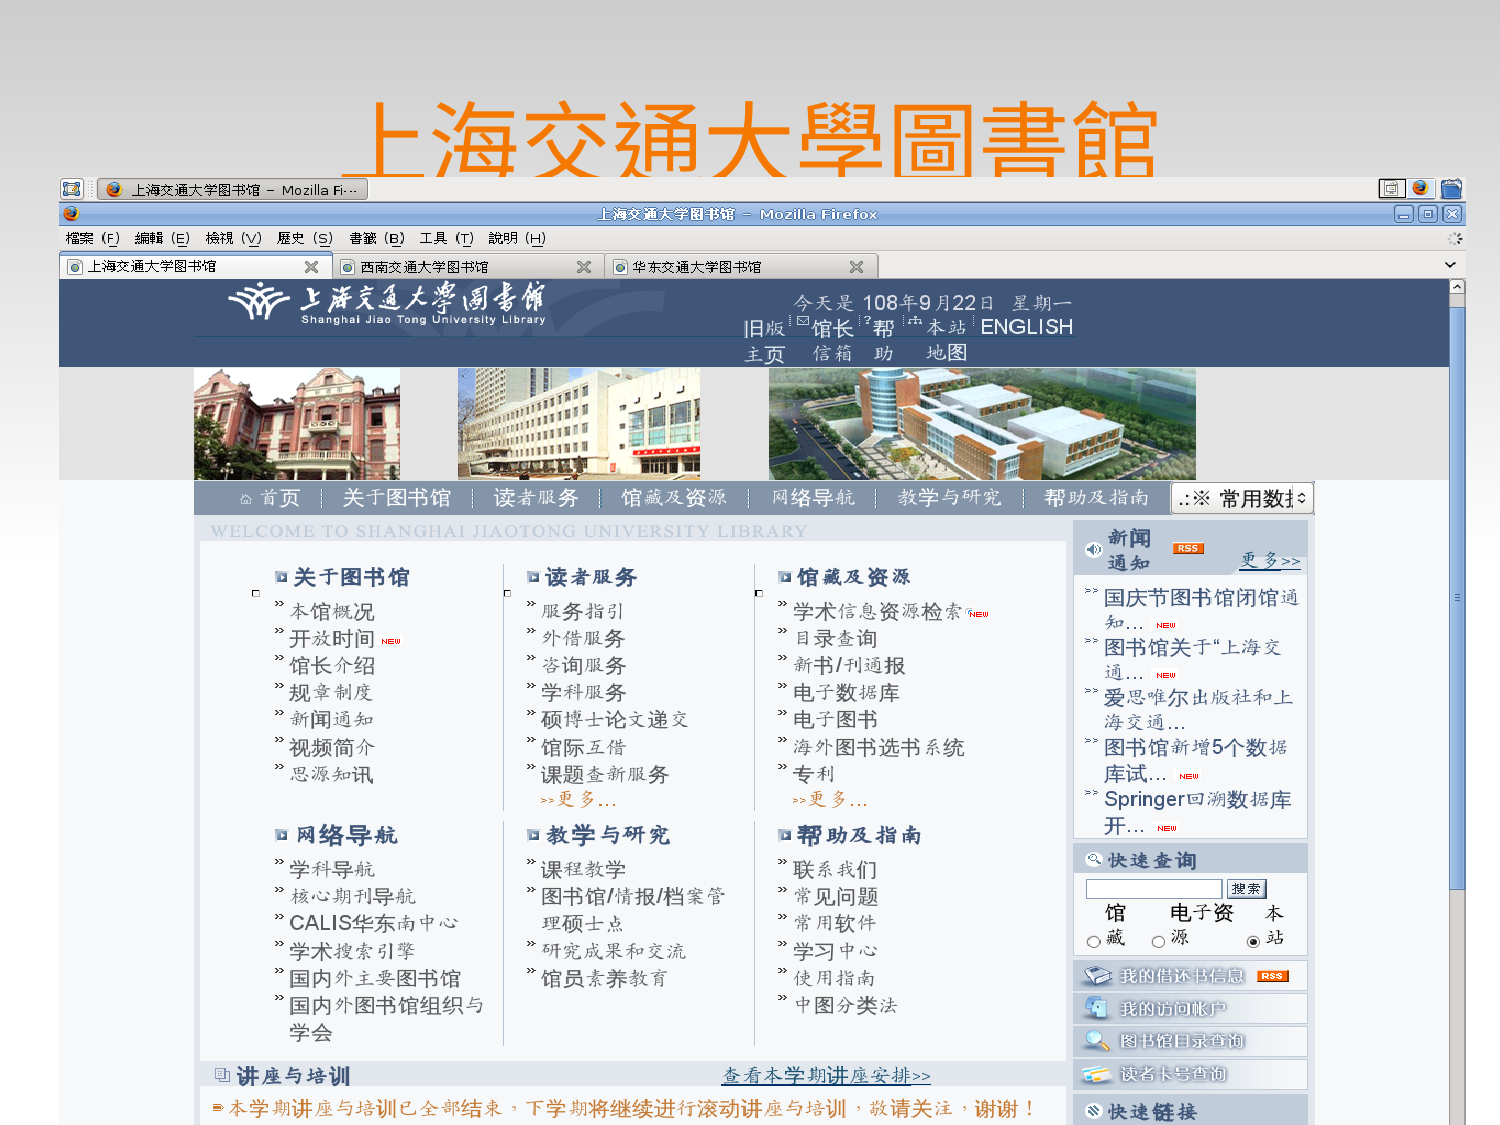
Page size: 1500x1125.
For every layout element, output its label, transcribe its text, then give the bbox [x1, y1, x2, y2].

title 上海交通大學圖書館 [75, 44, 1425, 177]
picture [59, 177, 1466, 1125]
